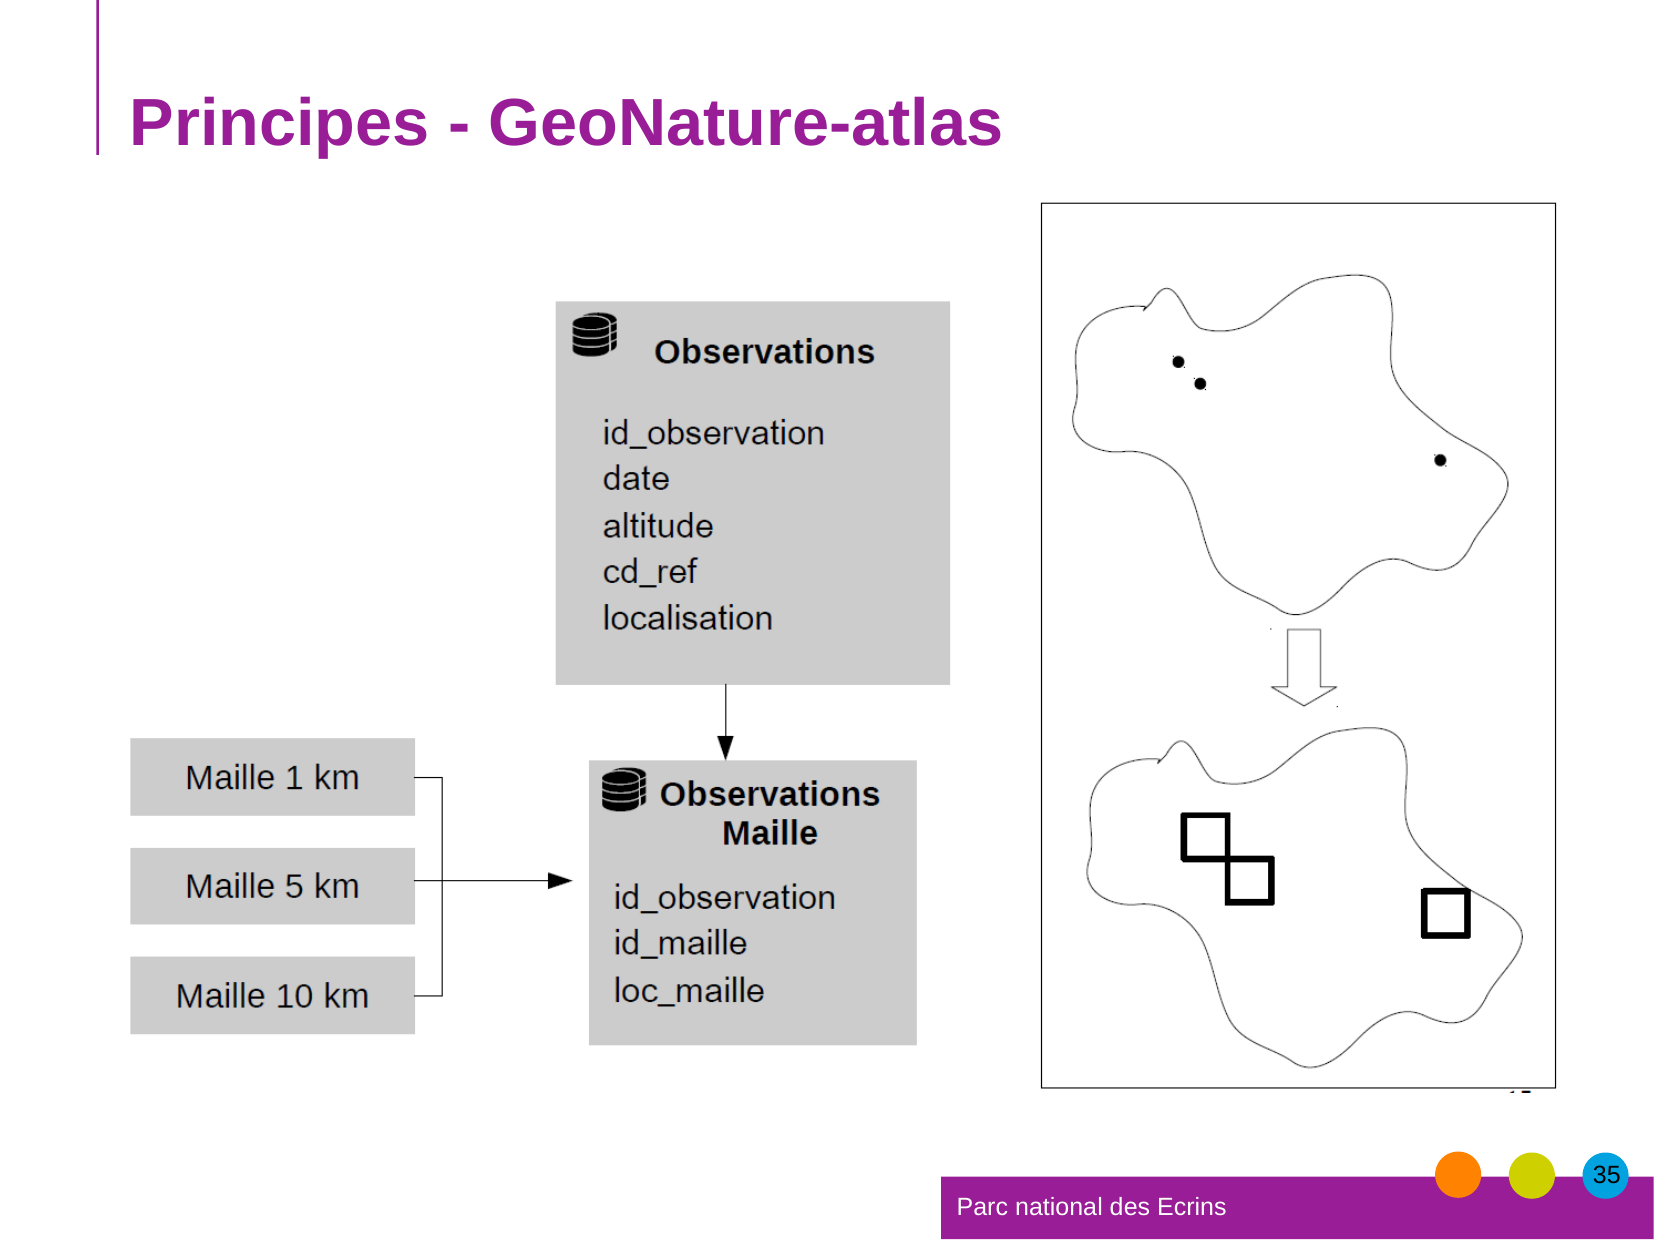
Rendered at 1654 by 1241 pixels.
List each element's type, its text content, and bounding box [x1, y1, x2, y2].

picture [116, 195, 1565, 1093]
title Principes - GeoNature-atlas [129, 11, 1619, 160]
